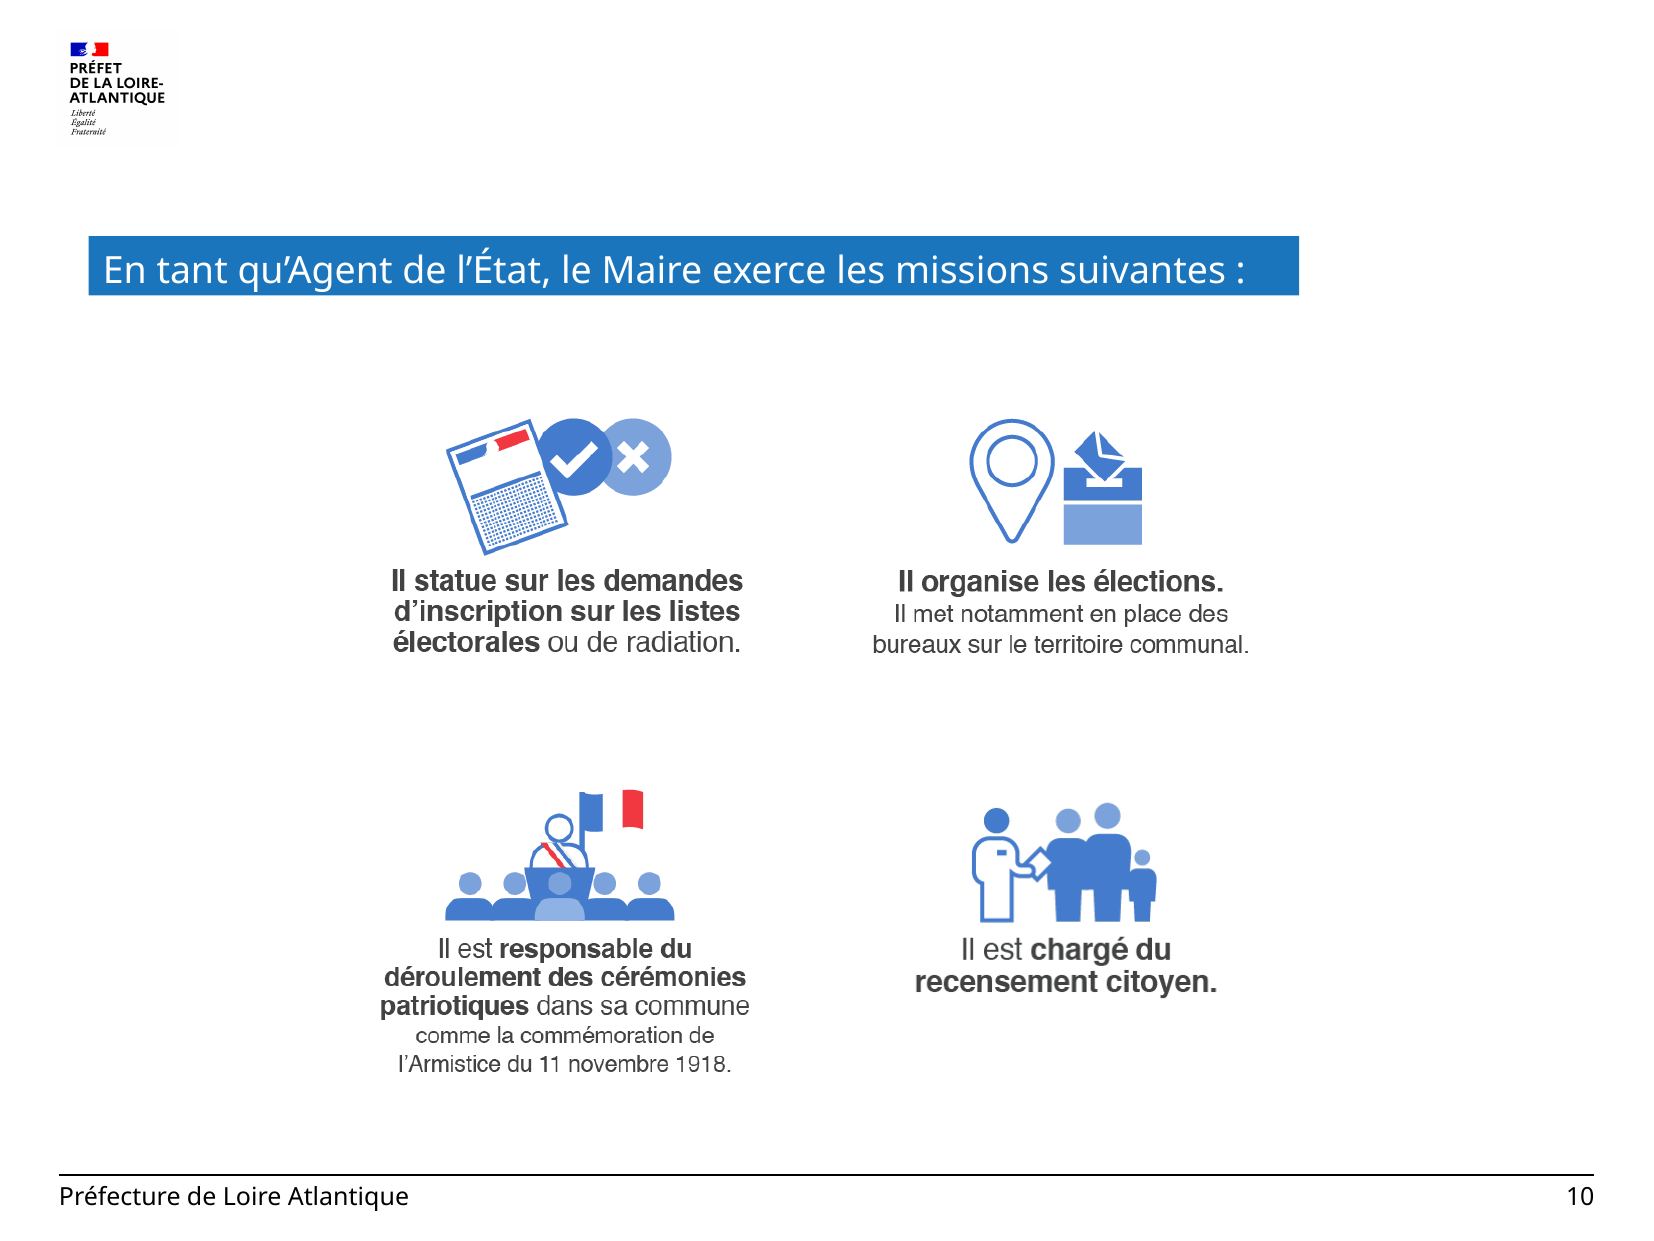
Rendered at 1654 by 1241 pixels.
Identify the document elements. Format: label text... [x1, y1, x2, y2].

text_box Préfecture de Loire Atlantique [59, 1180, 473, 1212]
text_box [1294, 236, 1300, 295]
picture [814, 295, 1317, 1152]
text_box En tant qu’Agent de l’État, le Maire exerce les missions suivantes : [88, 236, 1294, 297]
picture [57, 29, 178, 148]
picture [327, 295, 807, 1152]
text_box 10 [1535, 1180, 1595, 1211]
